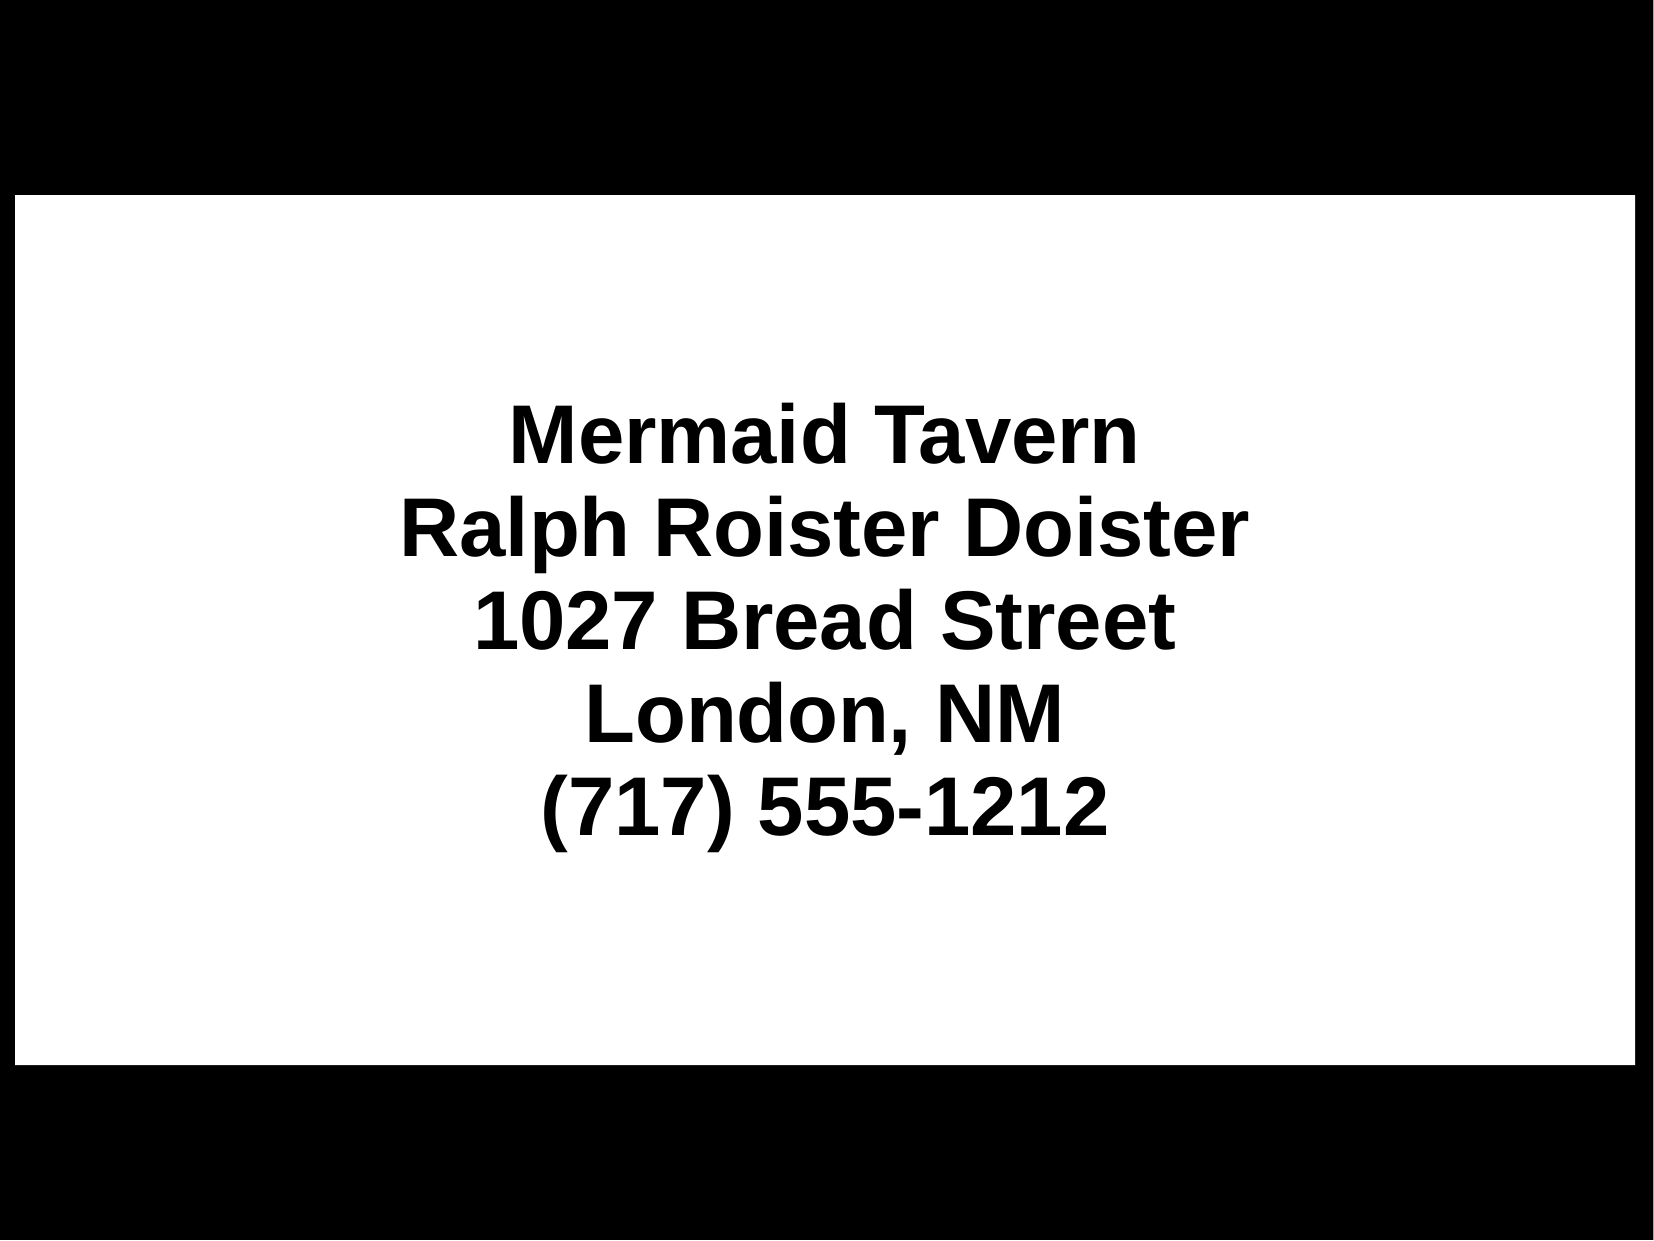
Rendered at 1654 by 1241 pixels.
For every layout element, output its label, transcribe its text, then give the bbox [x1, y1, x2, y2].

text_box Mermaid Tavern Ralph Roister Doister 1027 Bread Street London, NM (717) 555-1212 [15, 195, 1636, 1066]
